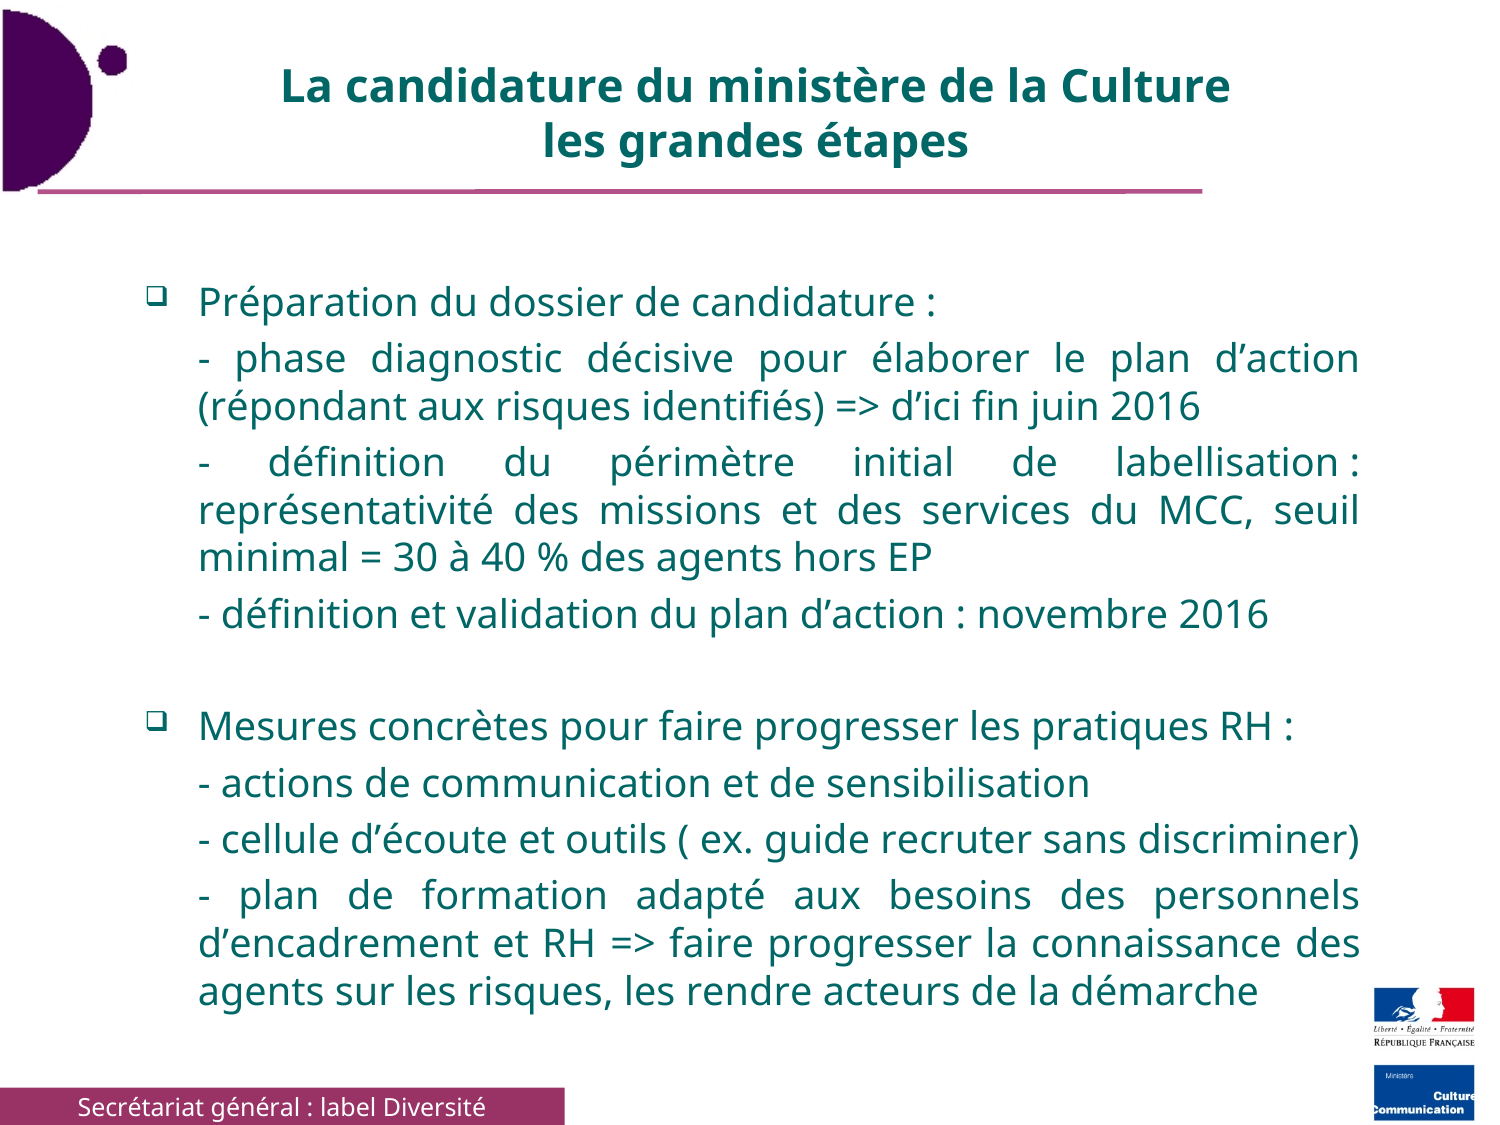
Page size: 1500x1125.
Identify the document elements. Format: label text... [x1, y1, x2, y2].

picture [1370, 979, 1477, 1125]
text_box La candidature du ministère de la Culture les grandes étapes [118, 41, 1394, 179]
list Préparation du dossier de candidature : - phase diagnostic décisive pour élaborer le plan d’action (répondant aux risques identifiés) => d’ici fin juin 2016 - définition du périmètre initial de labellisation : représentativité des missions et des services du MCC, seuil minimal = 30 à 40 % des agents hors EP - définition et validation du plan d’action : novembre 2016 Mesures concrètes pour faire progresser les pratiques RH : - actions de communication et de sensibilisation - cellule d’écoute et outils ( ex. guide recruter sans discriminer) - plan de formation adapté aux besoins des personnels d’encadrement et RH => faire progresser la connaissance des agents sur les risques, les rendre acteurs de la démarche [129, 212, 1377, 1052]
picture [0, 0, 149, 204]
